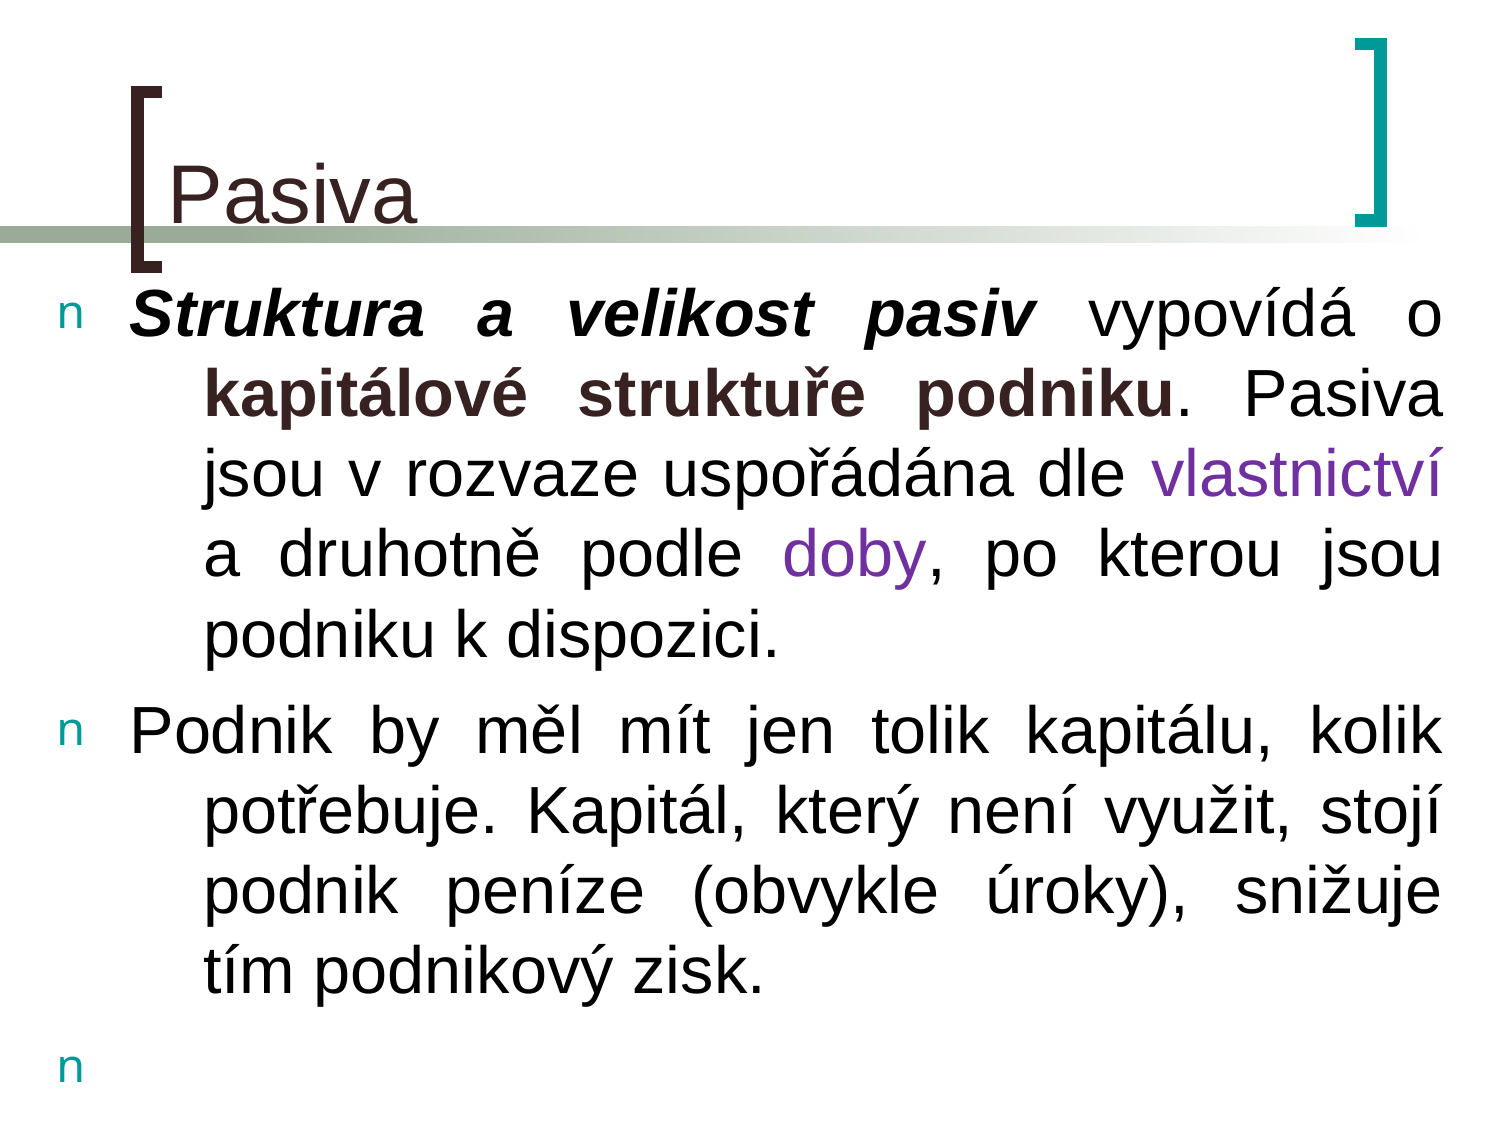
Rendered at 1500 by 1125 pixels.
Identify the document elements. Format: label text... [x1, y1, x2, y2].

title Pasiva [152, 15, 1328, 248]
list Struktura a velikost pasiv vypovídá o kapitálové struktuře podniku. Pasiva jsou v rozvaze uspořádána dle vlastnictví a druhotně podle doby, po kterou jsou podniku k dispozici. Podnik by měl mít jen tolik kapitálu, kolik potřebuje. Kapitál, který není využit, stojí podnik peníze (obvykle úroky), snižuje tím podnikový zisk. [41, 262, 1459, 1059]
